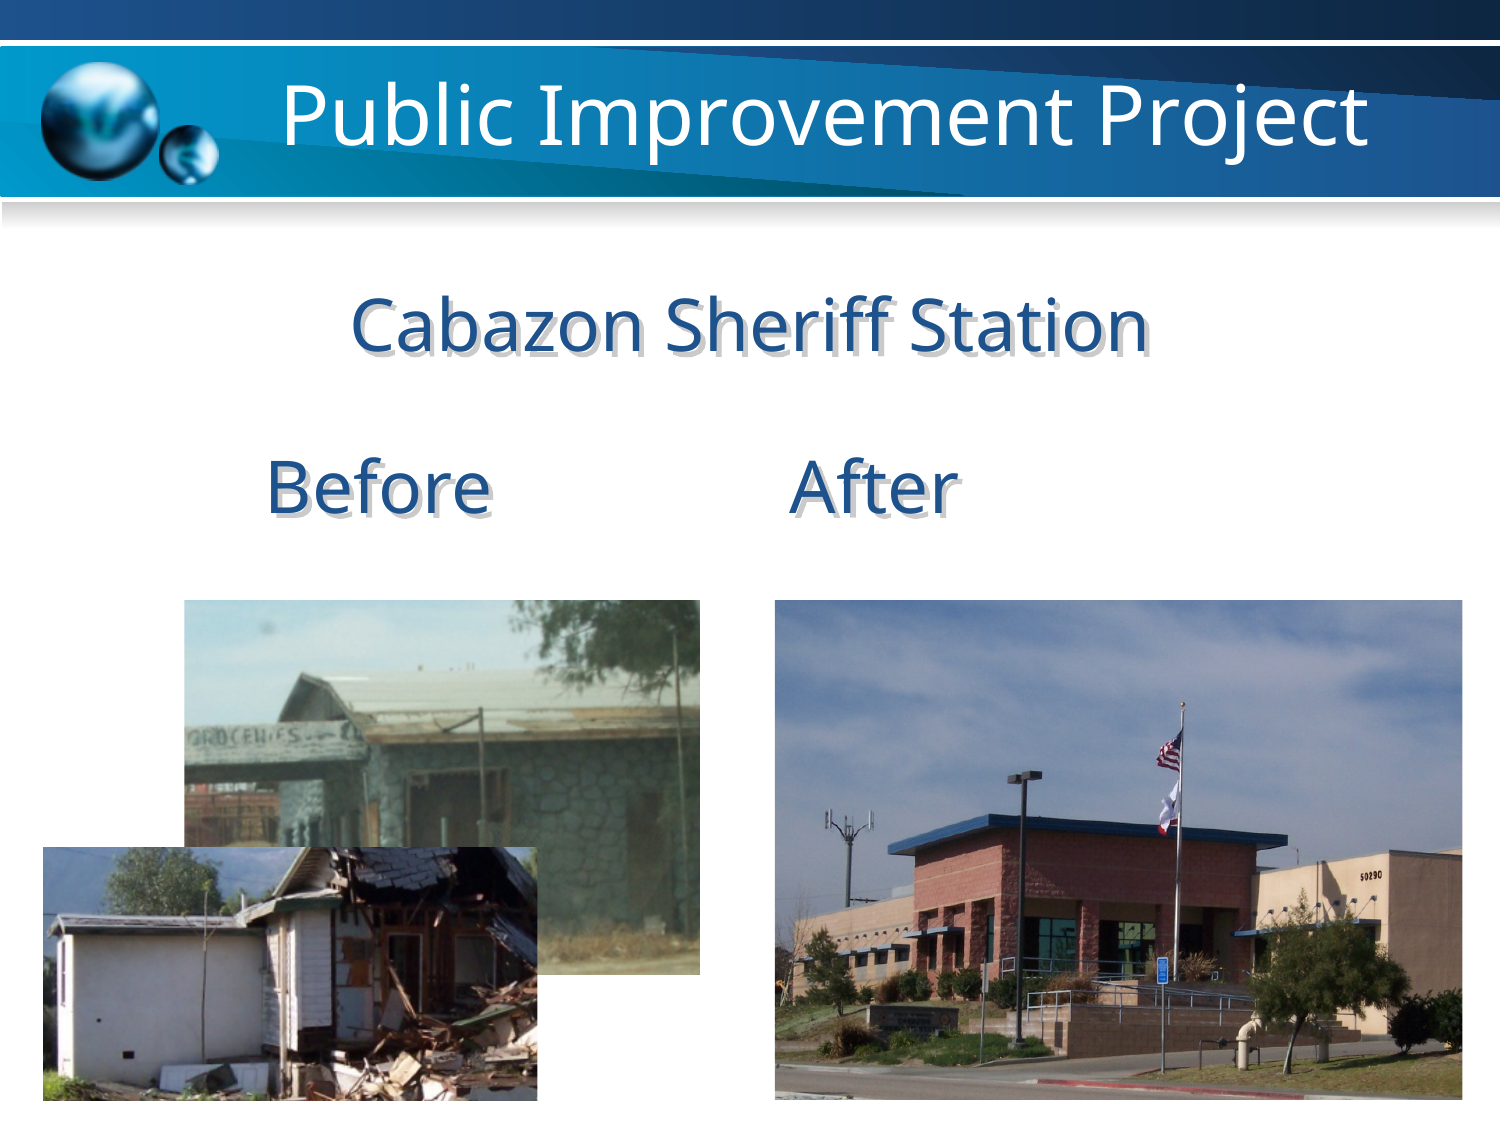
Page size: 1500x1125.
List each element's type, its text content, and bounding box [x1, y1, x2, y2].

text_box Before After [250, 433, 1438, 623]
text_box Cabazon Sheriff Station [0, 272, 1500, 374]
picture [774, 600, 1463, 1101]
title Public Improvement Project [150, 0, 1500, 225]
picture [43, 600, 700, 1101]
